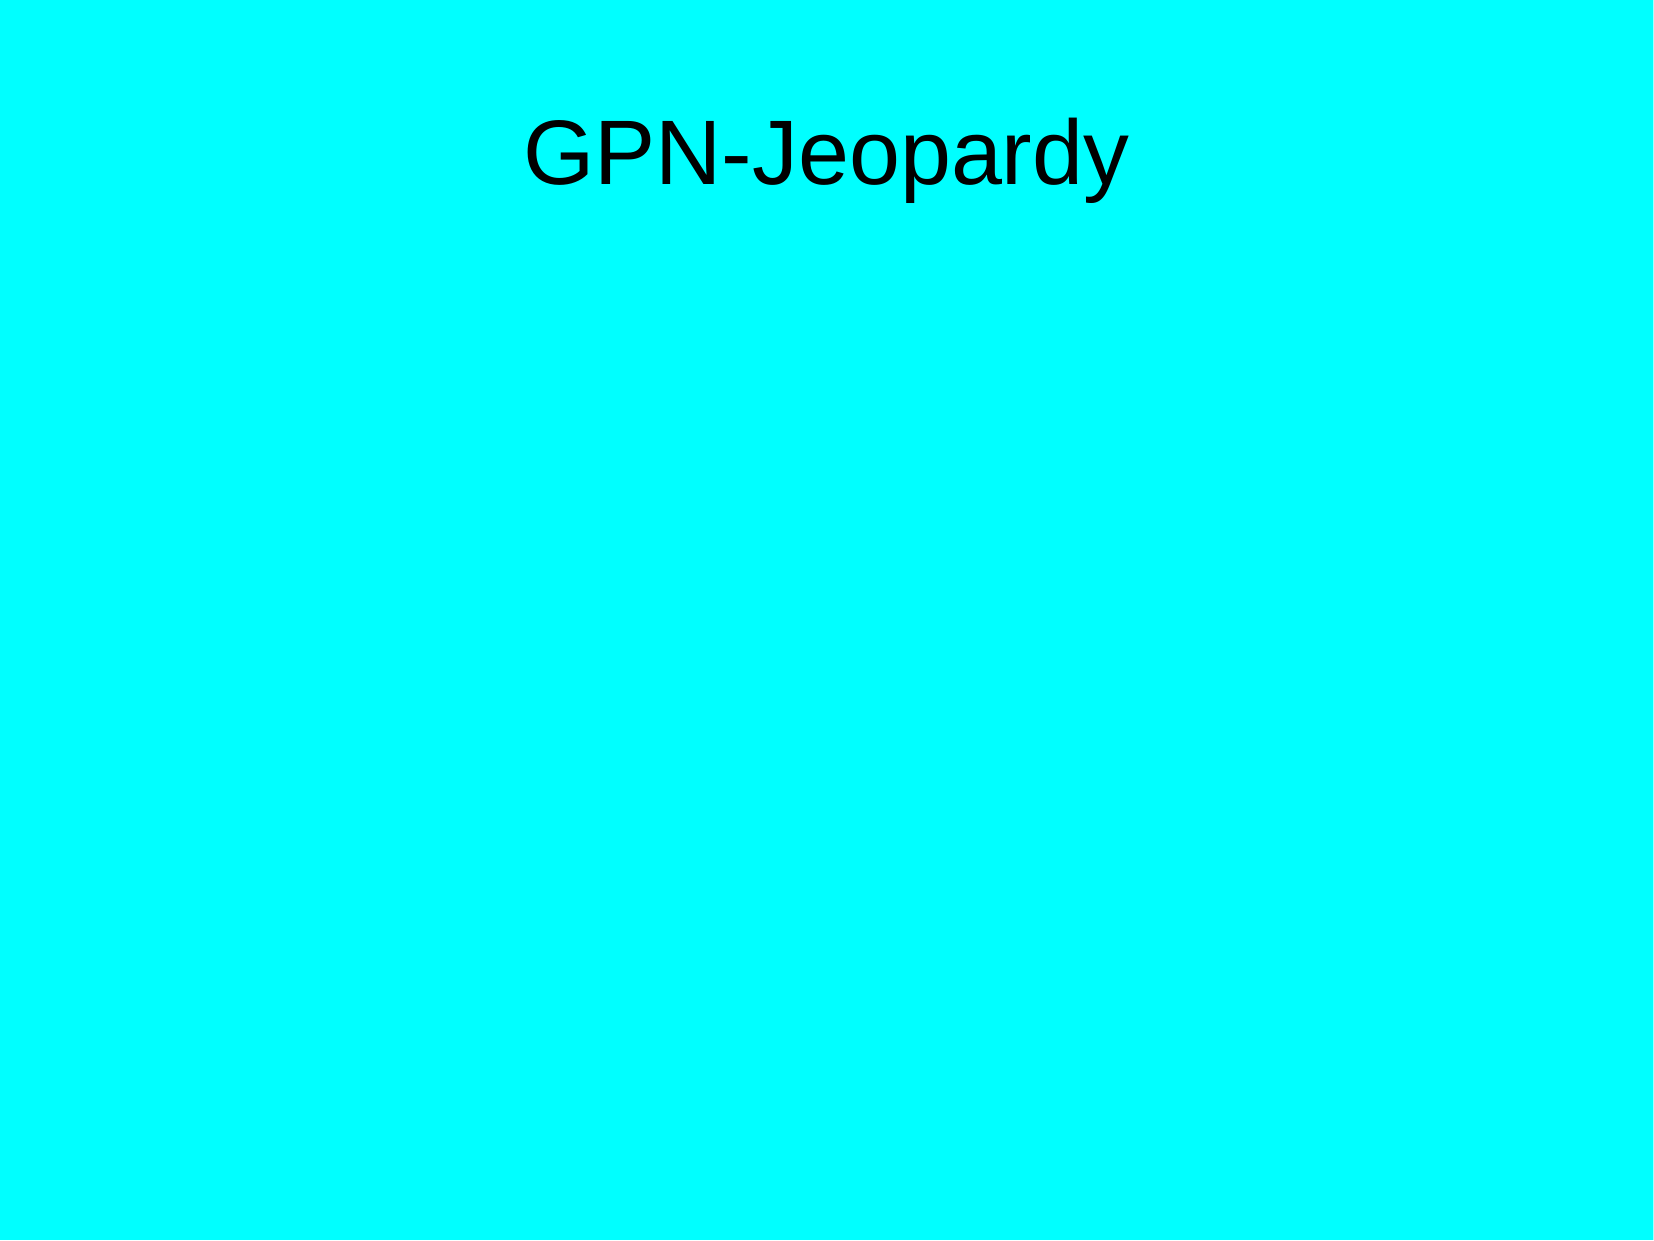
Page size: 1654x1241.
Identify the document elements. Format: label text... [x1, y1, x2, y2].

title GPN-Jeopardy [82, 49, 1571, 257]
